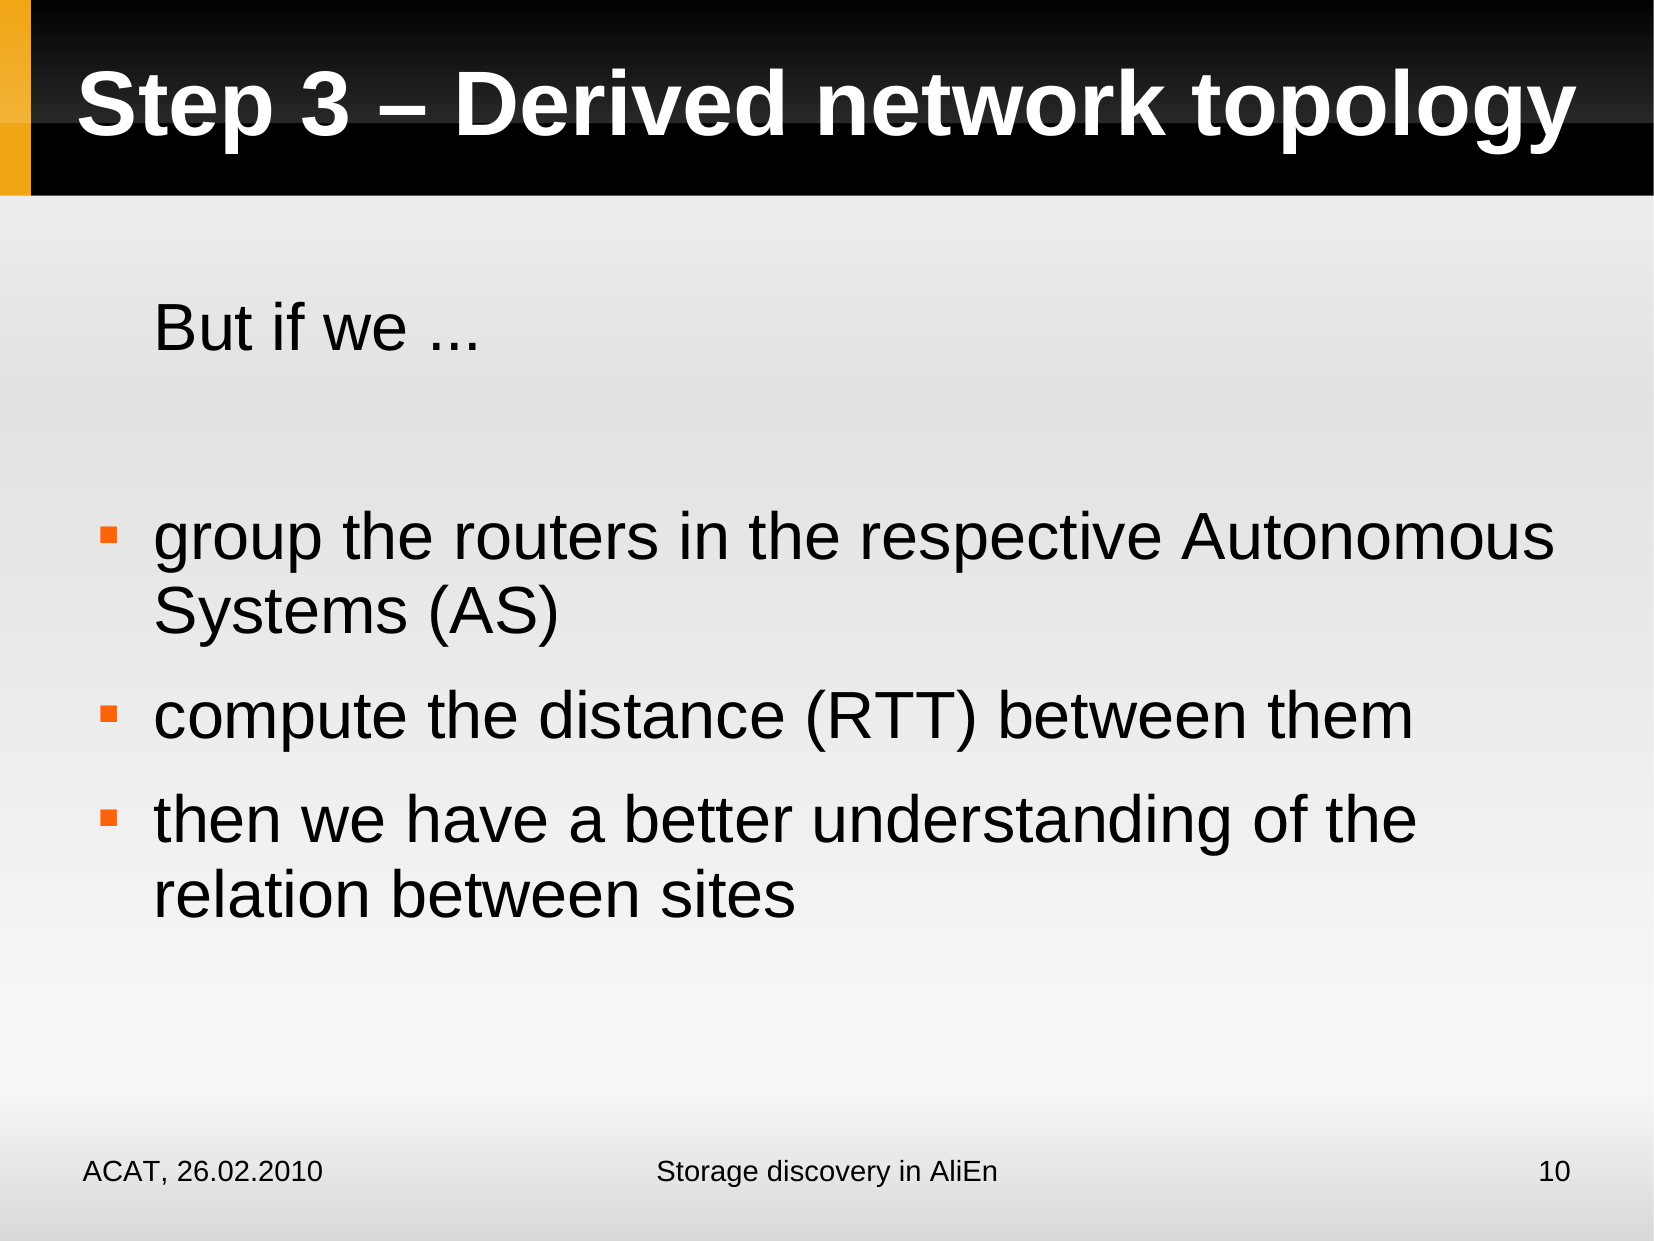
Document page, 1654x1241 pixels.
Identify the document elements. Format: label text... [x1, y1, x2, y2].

title Step 3 – Derived network topology [76, 7, 1613, 200]
picture [0, 0, 1654, 1241]
list But if we ... group the routers in the respective Autonomous Systems (AS) compute the distance (RTT) between them then we have a better understanding of the relation between sites [82, 290, 1571, 1109]
